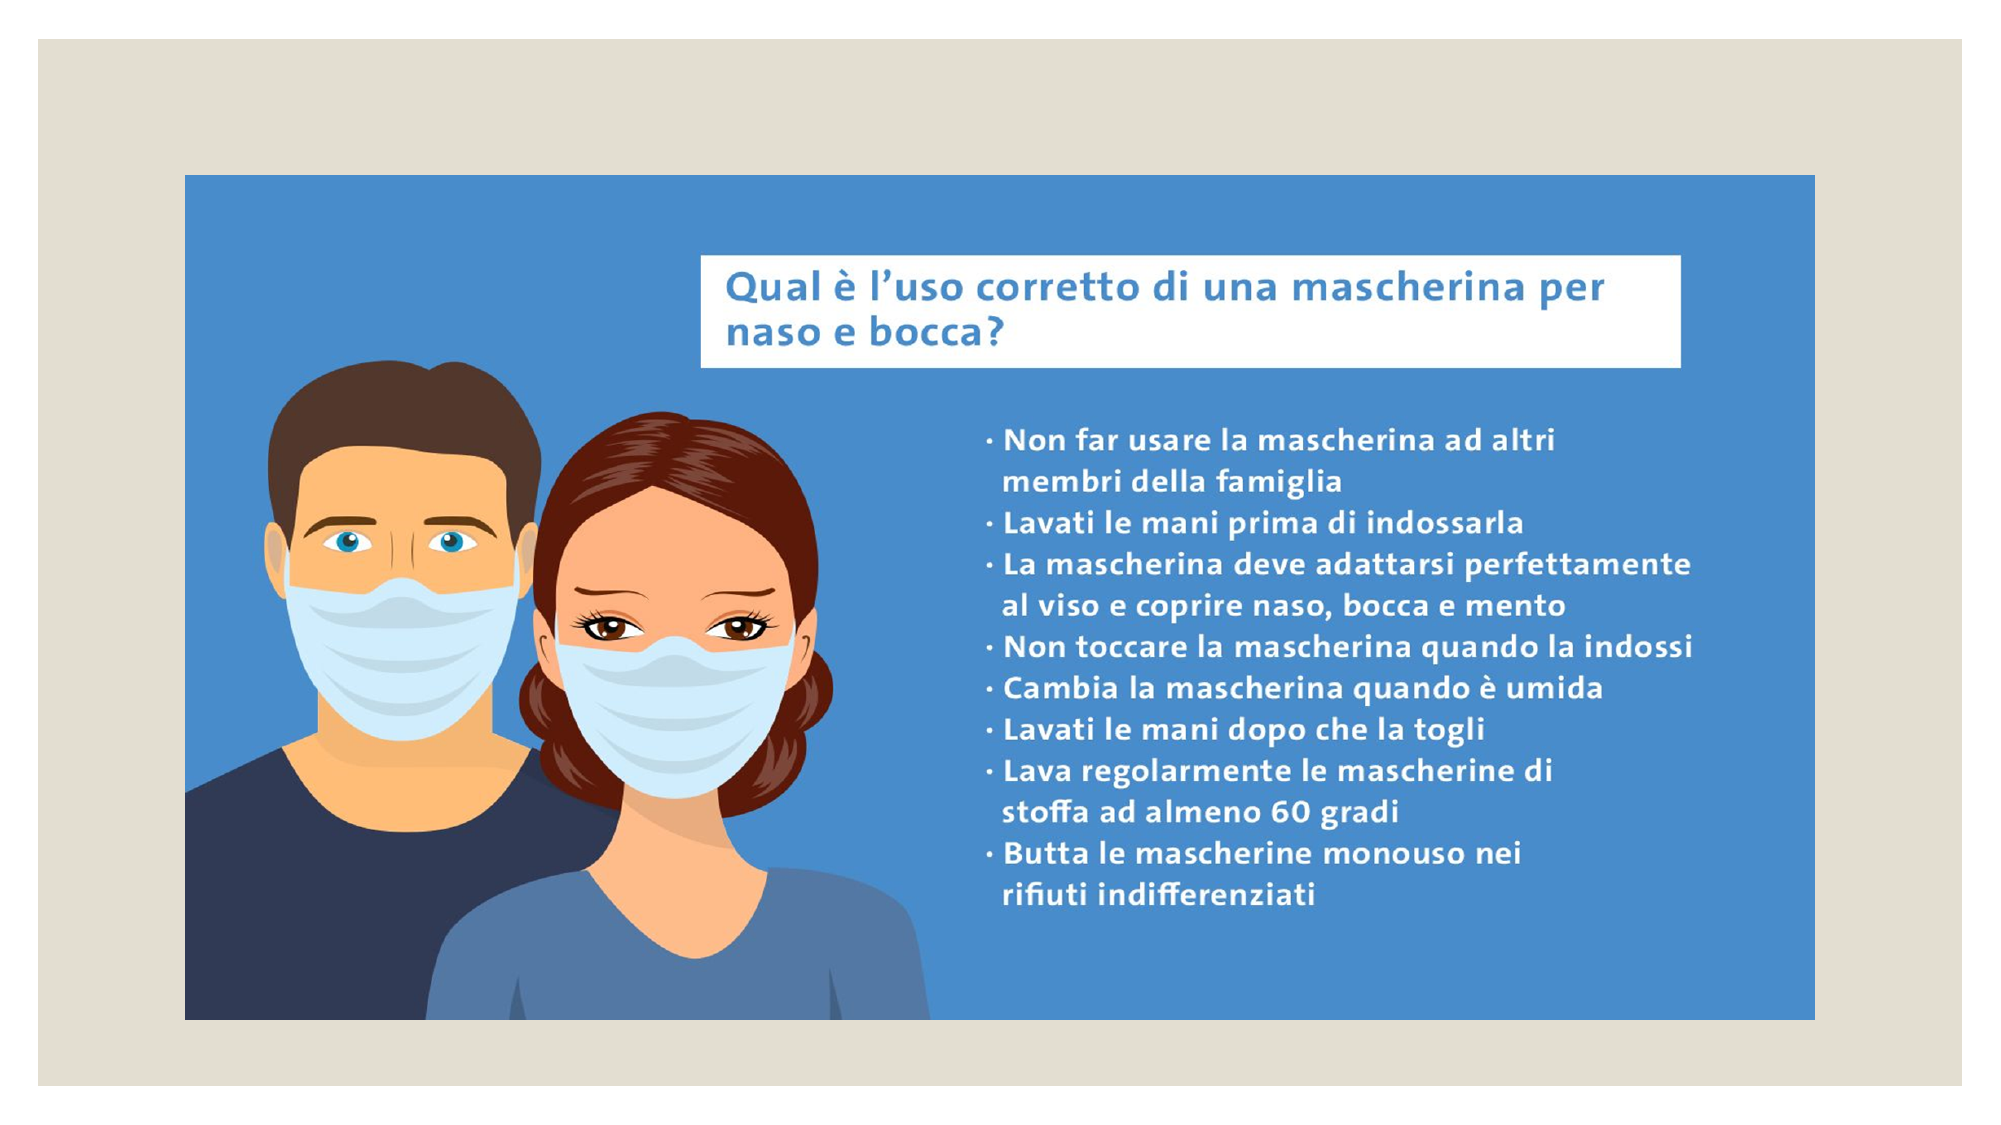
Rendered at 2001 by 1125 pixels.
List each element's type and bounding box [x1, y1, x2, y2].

picture [185, 175, 1815, 1021]
